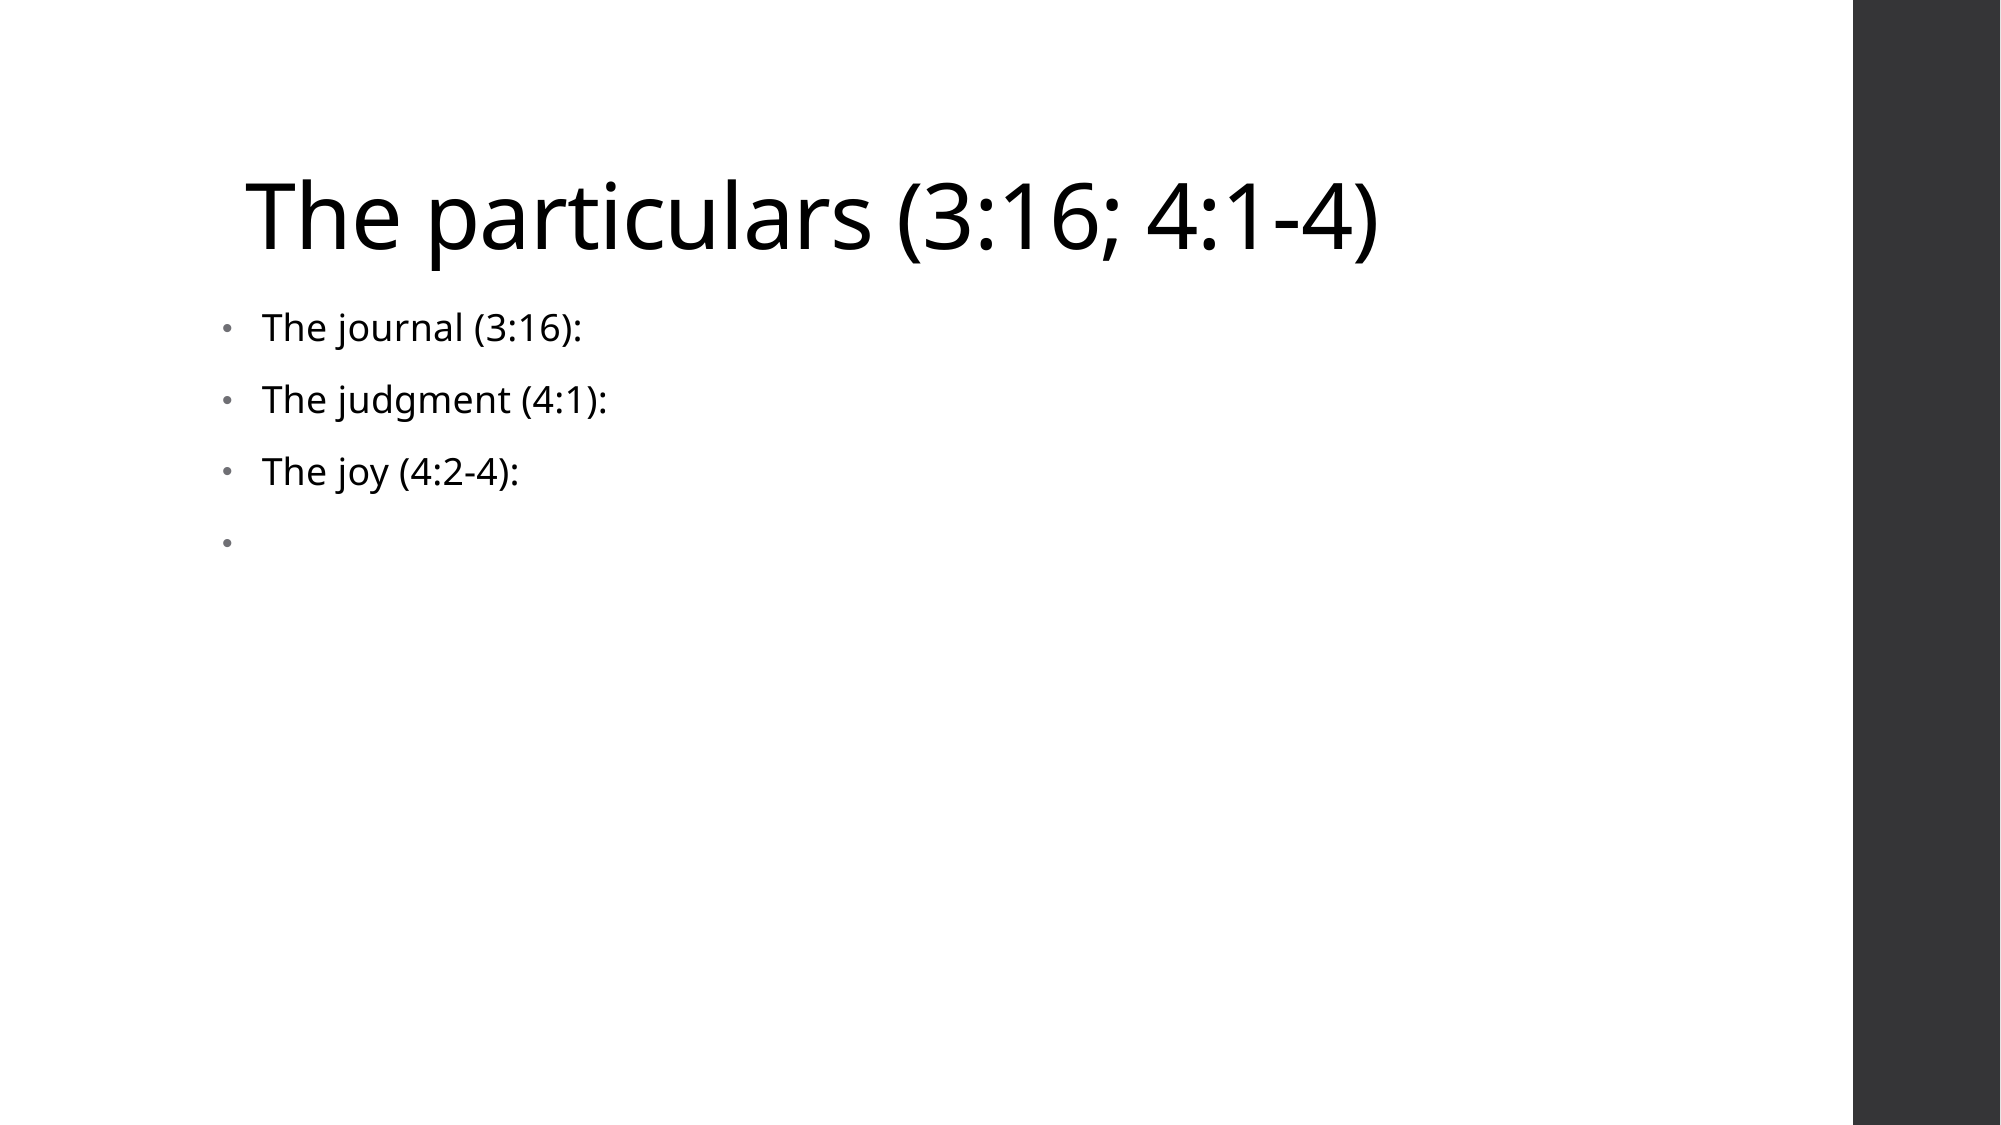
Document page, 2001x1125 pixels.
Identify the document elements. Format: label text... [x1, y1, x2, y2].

list The journal (3:16): The judgment (4:1): The joy (4:2-4): [206, 299, 1617, 1014]
title The particulars (3:16; 4:1-4) [206, 60, 1797, 278]
